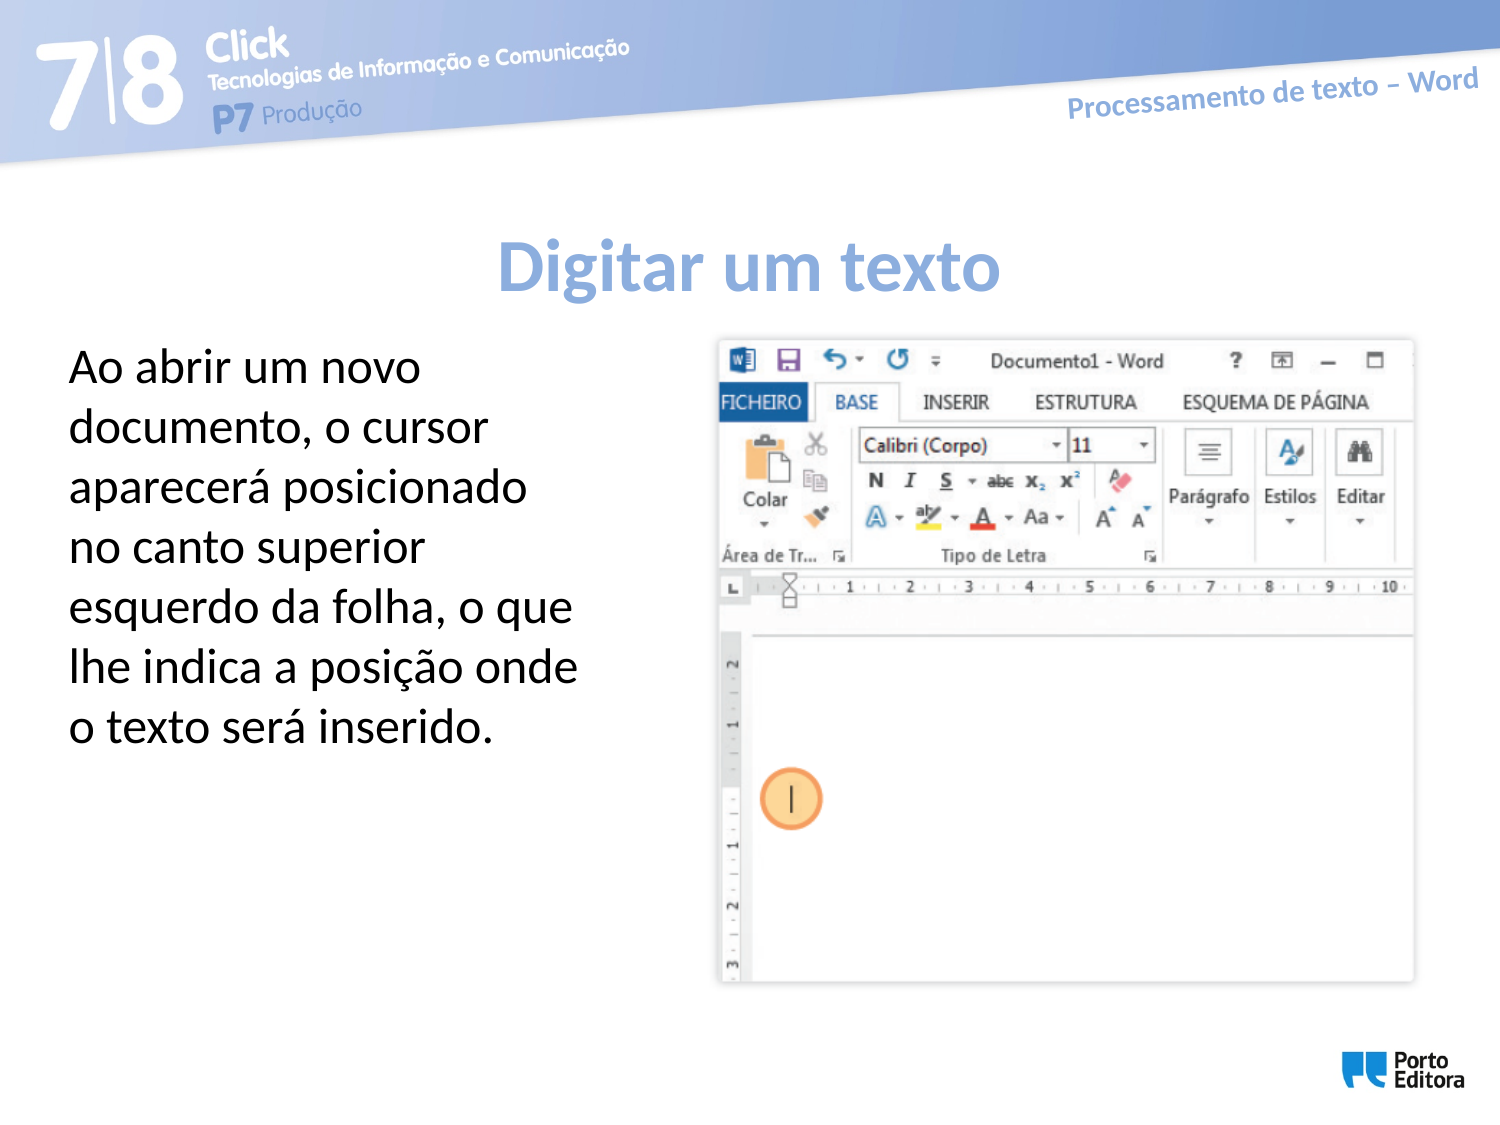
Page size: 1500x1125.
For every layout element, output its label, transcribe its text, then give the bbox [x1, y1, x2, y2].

picture [0, 0, 1500, 1125]
text_box Ao abrir um novo documento, o cursor aparecerá posicionado no canto superior esquerdo da folha, o que lhe indica a posição onde o texto será inserido. [53, 326, 606, 766]
text_box Digitar um texto [392, 218, 1108, 316]
text_box Processamento de texto – Word [1050, 51, 1500, 186]
